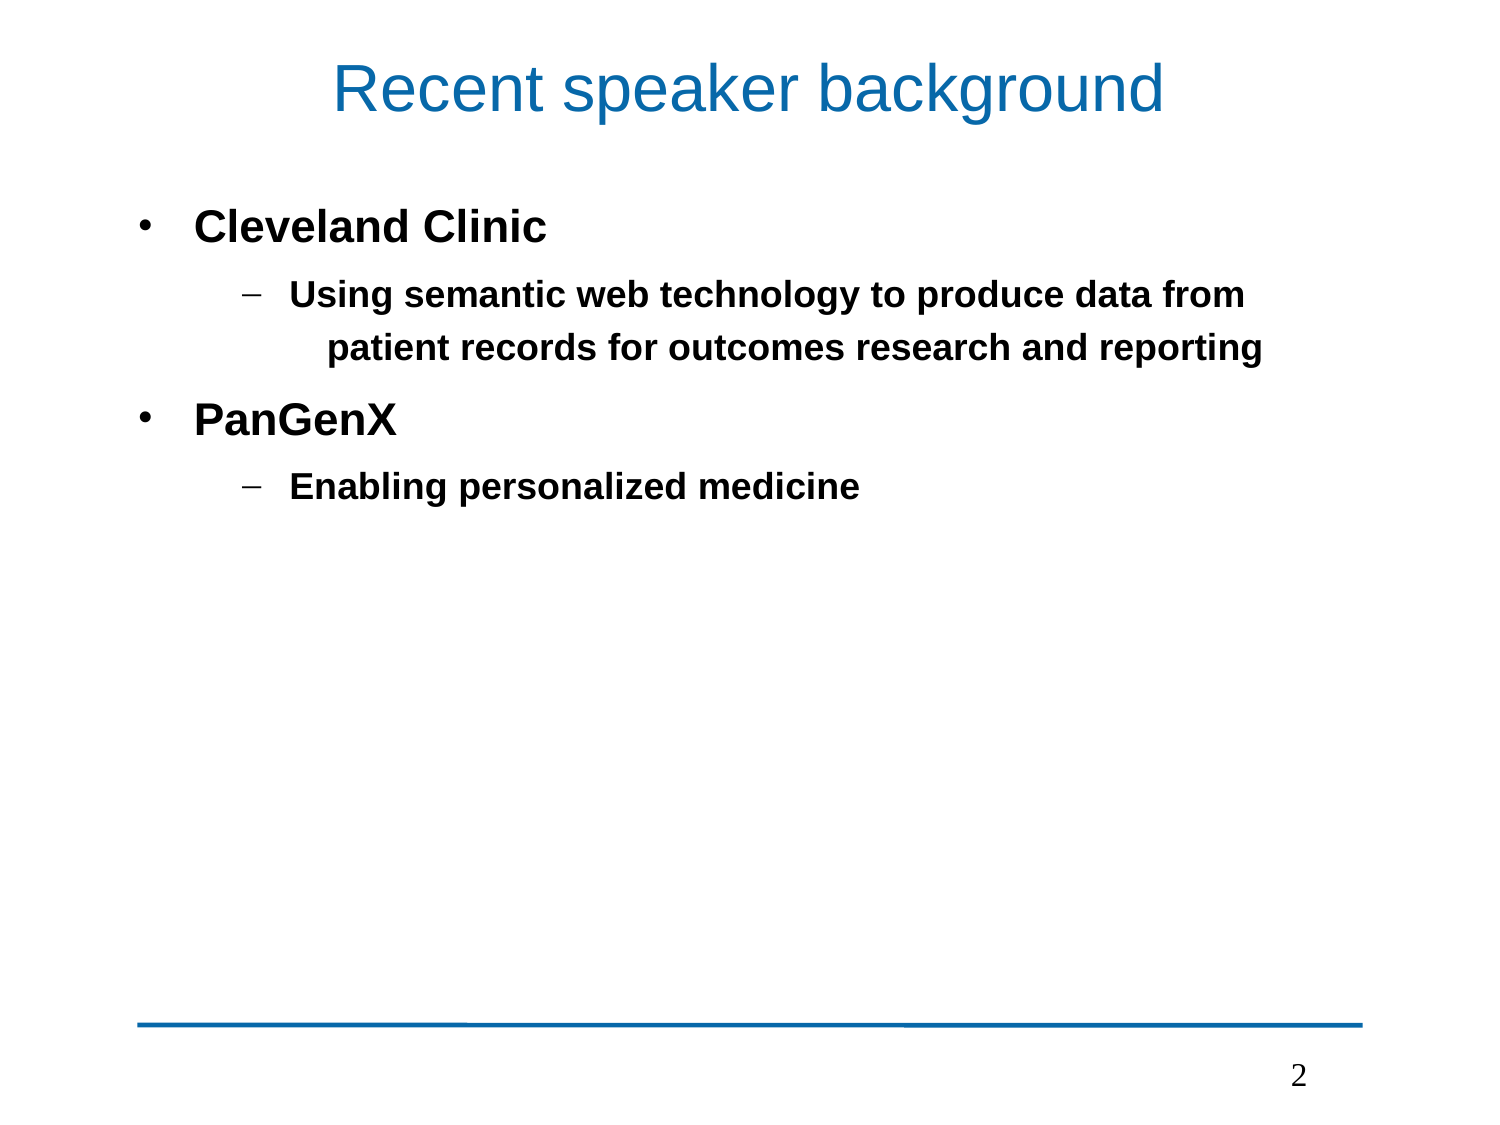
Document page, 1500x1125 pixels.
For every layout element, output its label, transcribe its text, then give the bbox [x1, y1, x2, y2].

list Cleveland Clinic Using semantic web technology to produce data from patient records for outcomes research and reporting PanGenX Enabling personalized medicine [115, 179, 1387, 1005]
title Recent speaker background [0, 0, 1500, 156]
